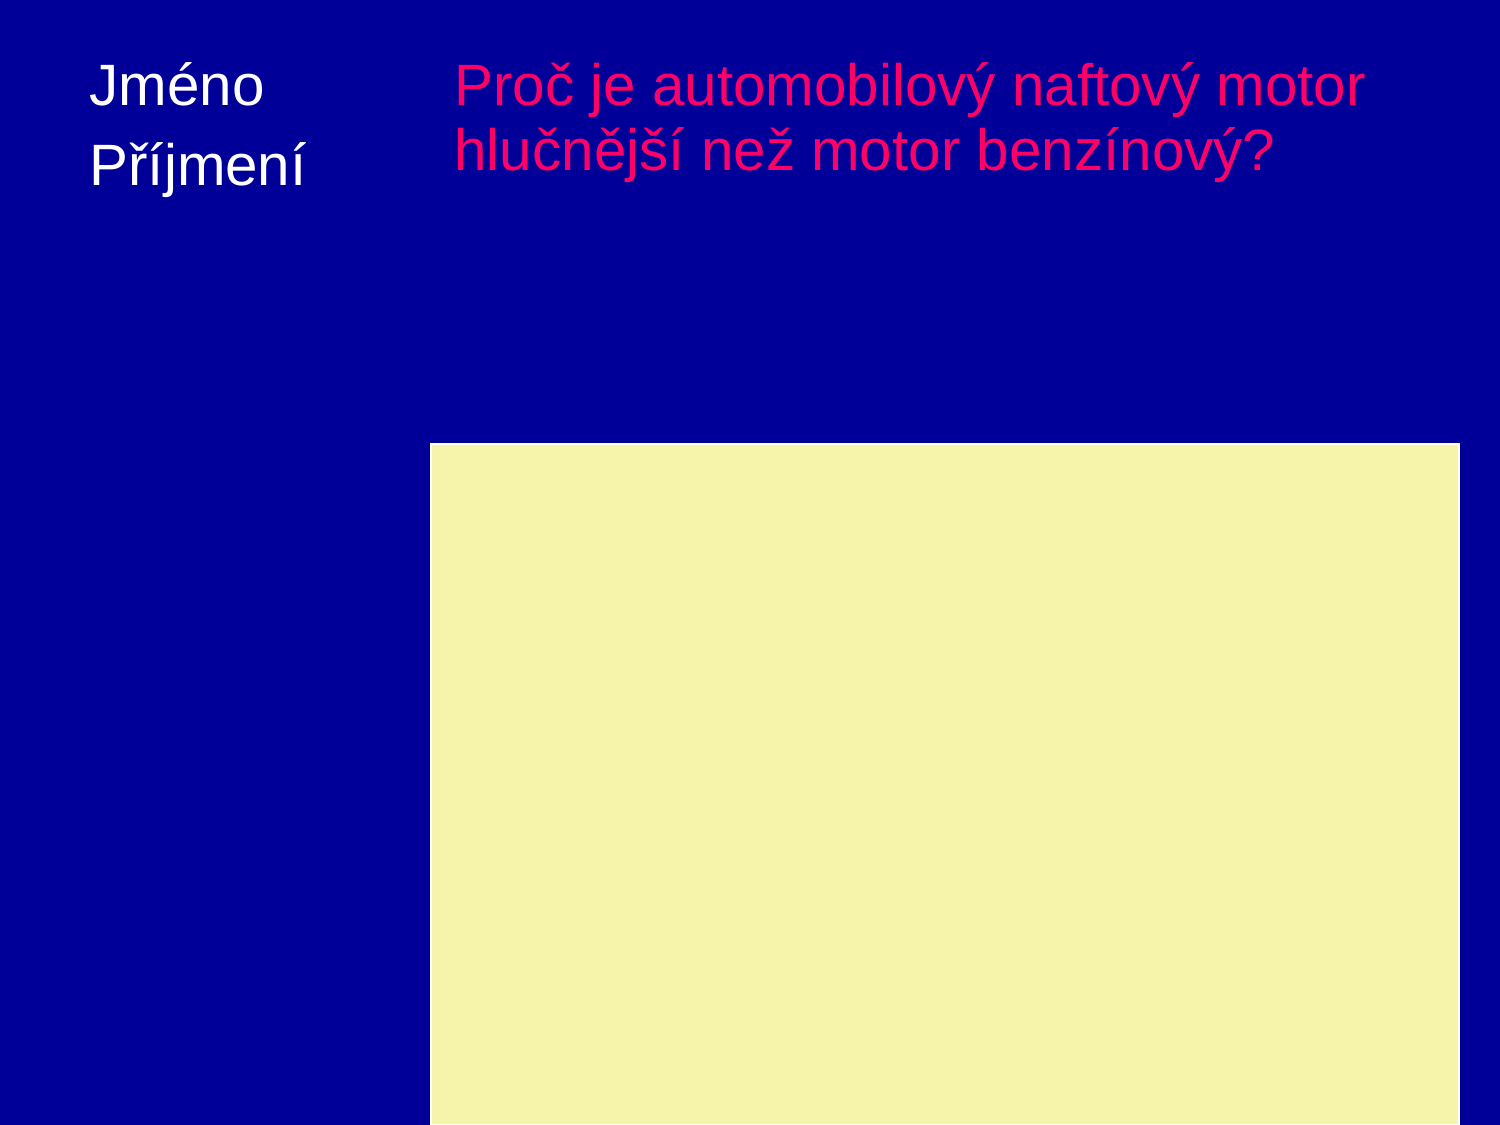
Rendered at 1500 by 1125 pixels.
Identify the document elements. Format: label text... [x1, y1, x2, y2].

text_box Jméno Příjmení [75, 45, 440, 525]
text_box Proč je automobilový naftový motor hlučnější než motor benzínový? [440, 45, 1459, 444]
text_box [430, 444, 1459, 1125]
